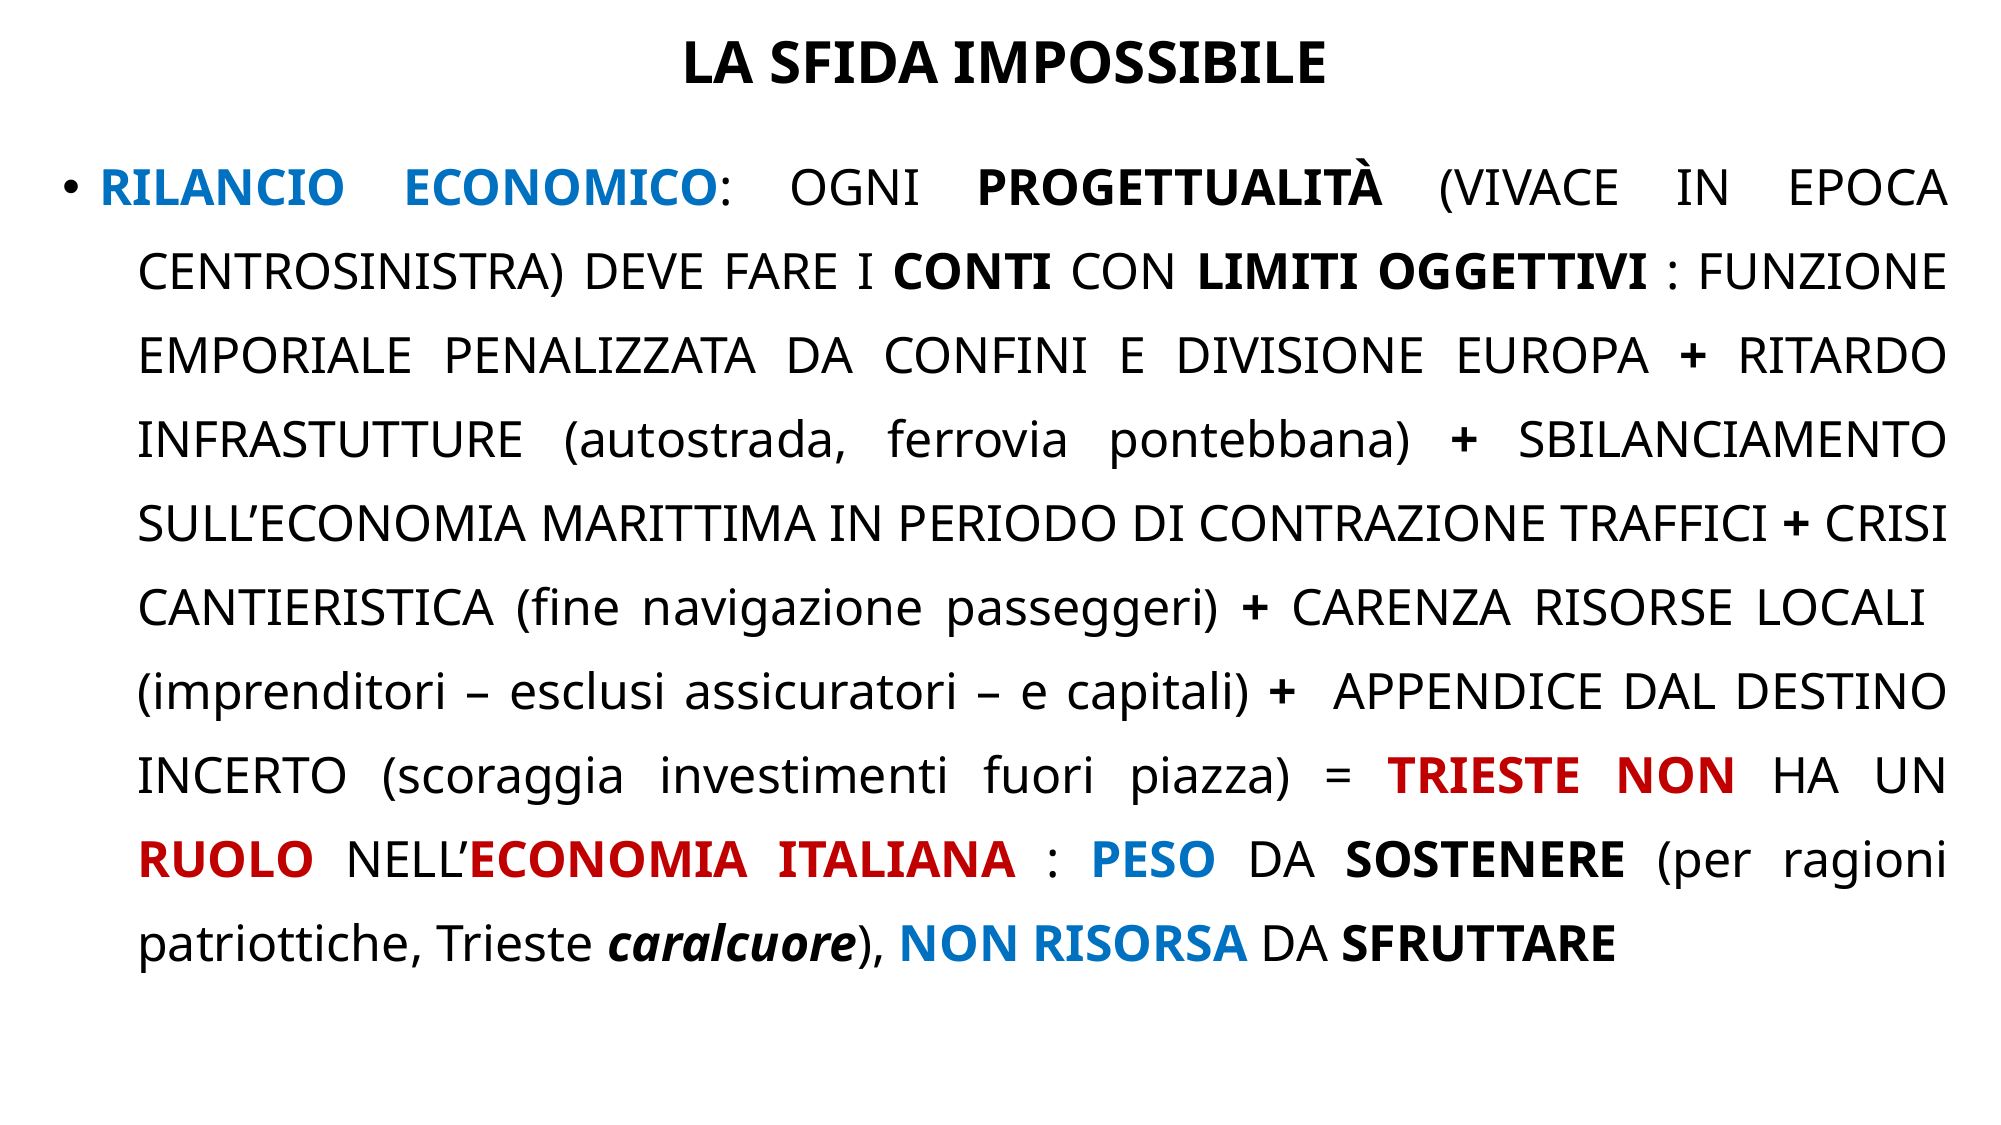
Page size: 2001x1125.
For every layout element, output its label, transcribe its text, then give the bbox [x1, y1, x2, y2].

title LA SFIDA IMPOSSIBILE [36, 17, 1973, 112]
list RILANCIO ECONOMICO: OGNI PROGETTUALITÀ (VIVACE IN EPOCA CENTROSINISTRA) DEVE FARE I CONTI CON LIMITI OGGETTIVI : FUNZIONE EMPORIALE PENALIZZATA DA CONFINI E DIVISIONE EUROPA + RITARDO INFRASTUTTURE (autostrada, ferrovia pontebbana) + SBILANCIAMENTO SULL’ECONOMIA MARITTIMA IN PERIODO DI CONTRAZIONE TRAFFICI + CRISI CANTIERISTICA (fine navigazione passeggeri) + CARENZA RISORSE LOCALI (imprenditori – esclusi assicuratori – e capitali) + APPENDICE DAL DESTINO INCERTO (scoraggia investimenti fuori piazza) = TRIESTE NON HA UN RUOLO NELL’ECONOMIA ITALIANA : PESO DA SOSTENERE (per ragioni patriottiche, Trieste caralcuore), NON RISORSA DA SFRUTTARE [47, 124, 1964, 1014]
